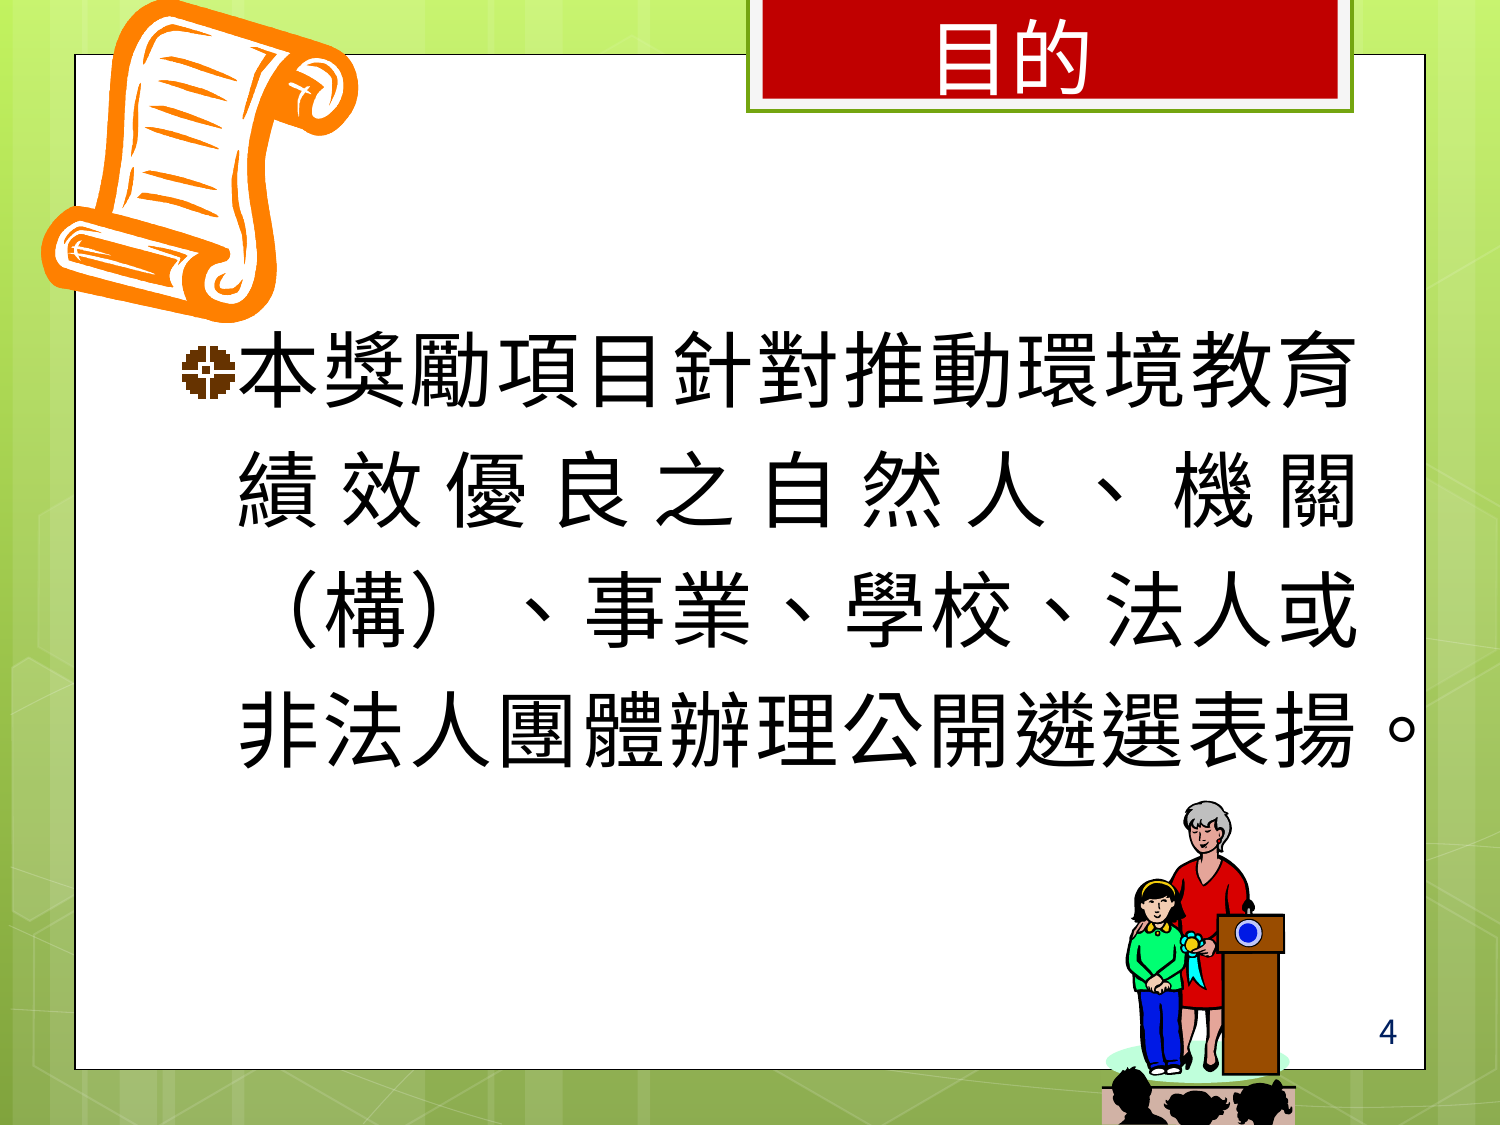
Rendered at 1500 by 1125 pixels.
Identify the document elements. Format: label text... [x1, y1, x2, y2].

picture [1101, 800, 1297, 1003]
title 目的 [857, 0, 1164, 114]
list 本獎勵項目針對推動環境教育績效優良之自然人、機關（構）、事業、學校、法人或非法人團體辦理公開遴選表揚。 [147, 290, 1376, 948]
picture [1101, 1064, 1297, 1125]
picture [41, 0, 359, 323]
text_box <編號> [838, 1003, 1413, 1064]
